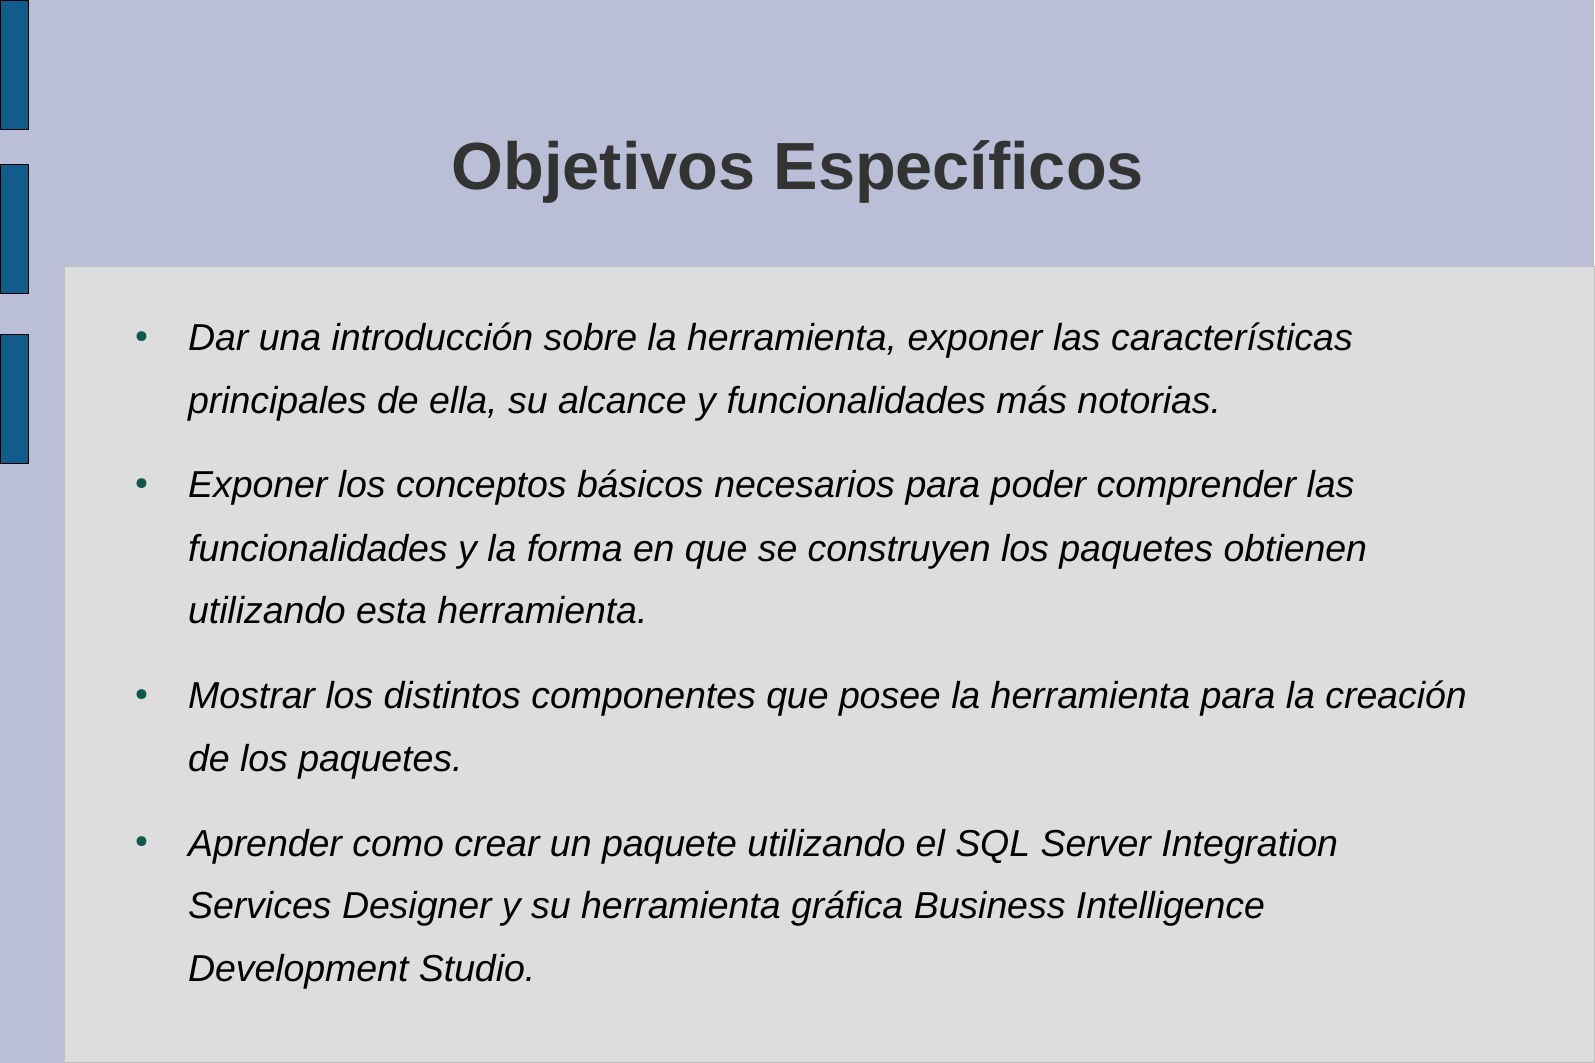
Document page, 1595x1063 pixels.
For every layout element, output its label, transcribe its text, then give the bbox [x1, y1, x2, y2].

title Objetivos Específicos [117, 78, 1479, 256]
list Dar una introducción sobre la herramienta, exponer las características principales de ella, su alcance y funcionalidades más notorias. Exponer los conceptos básicos necesarios para poder comprender las funcionalidades y la forma en que se construyen los paquetes obtienen utilizando esta herramienta. Mostrar los distintos componentes que posee la herramienta para la creación de los paquetes. Aprender como crear un paquete utilizando el SQL Server Integration Services Designer y su herramienta gráfica Business Intelligence Development Studio. [117, 295, 1479, 966]
